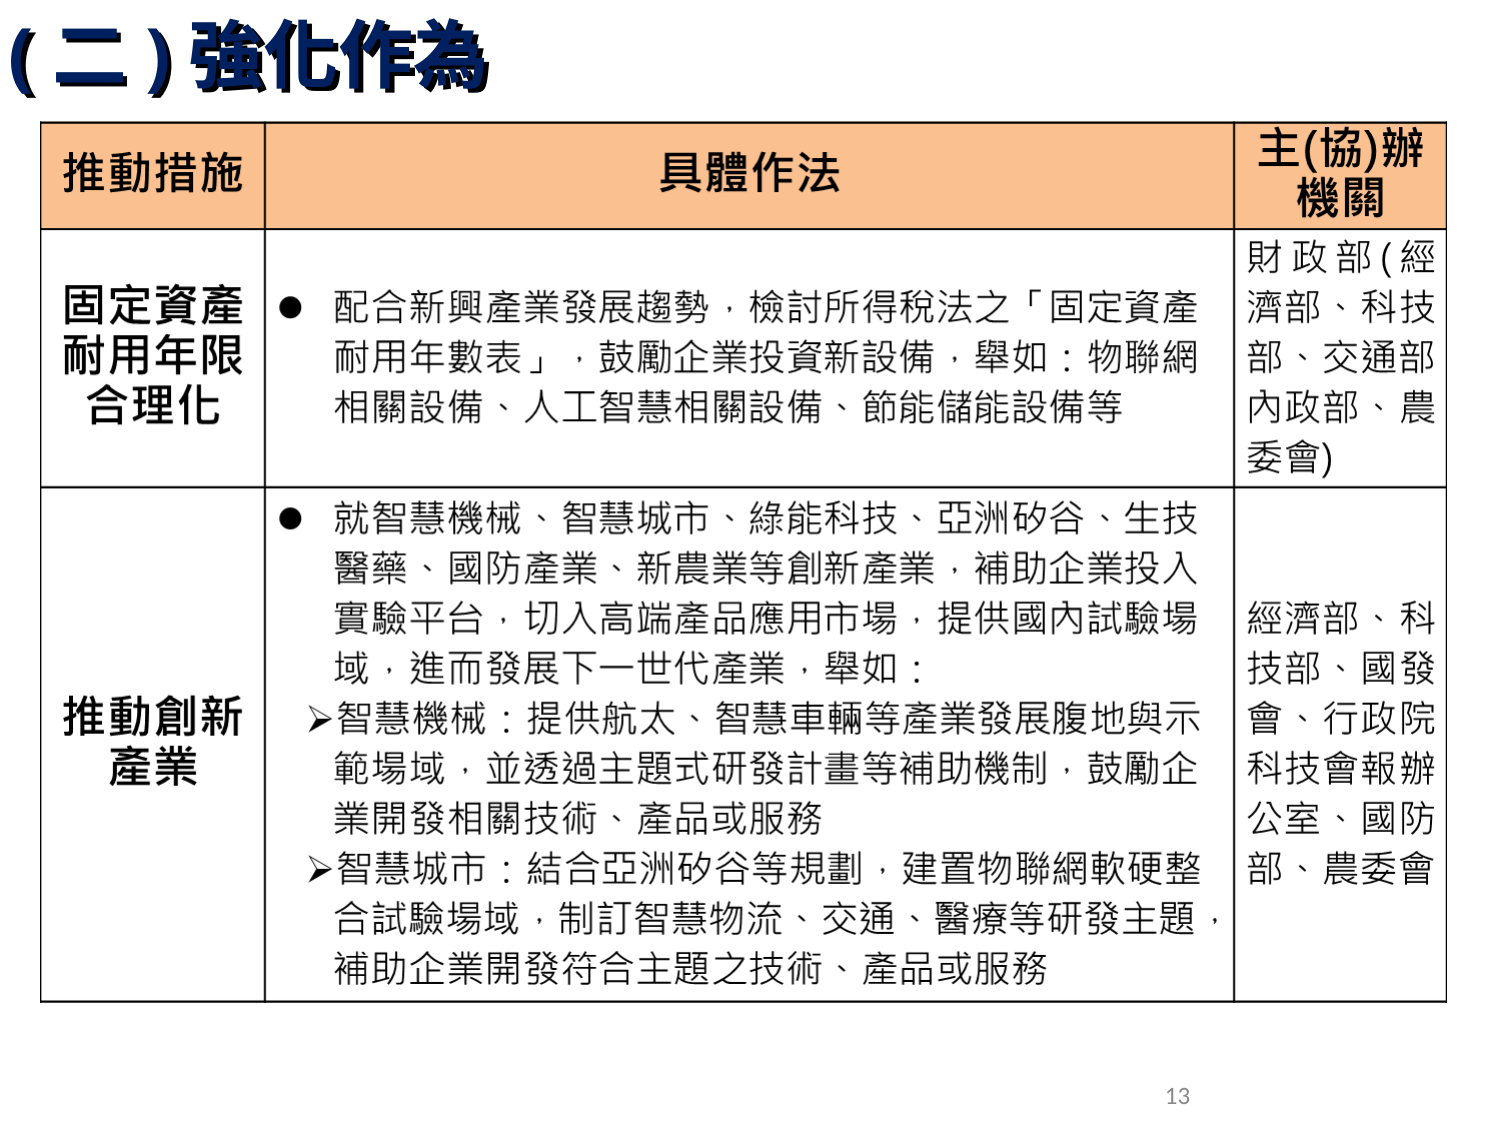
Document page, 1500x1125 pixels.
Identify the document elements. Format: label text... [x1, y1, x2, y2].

text_box (二)強化作為 [0, 0, 1495, 106]
text_box 13 [1149, 1065, 1500, 1125]
picture [40, 108, 1447, 1016]
